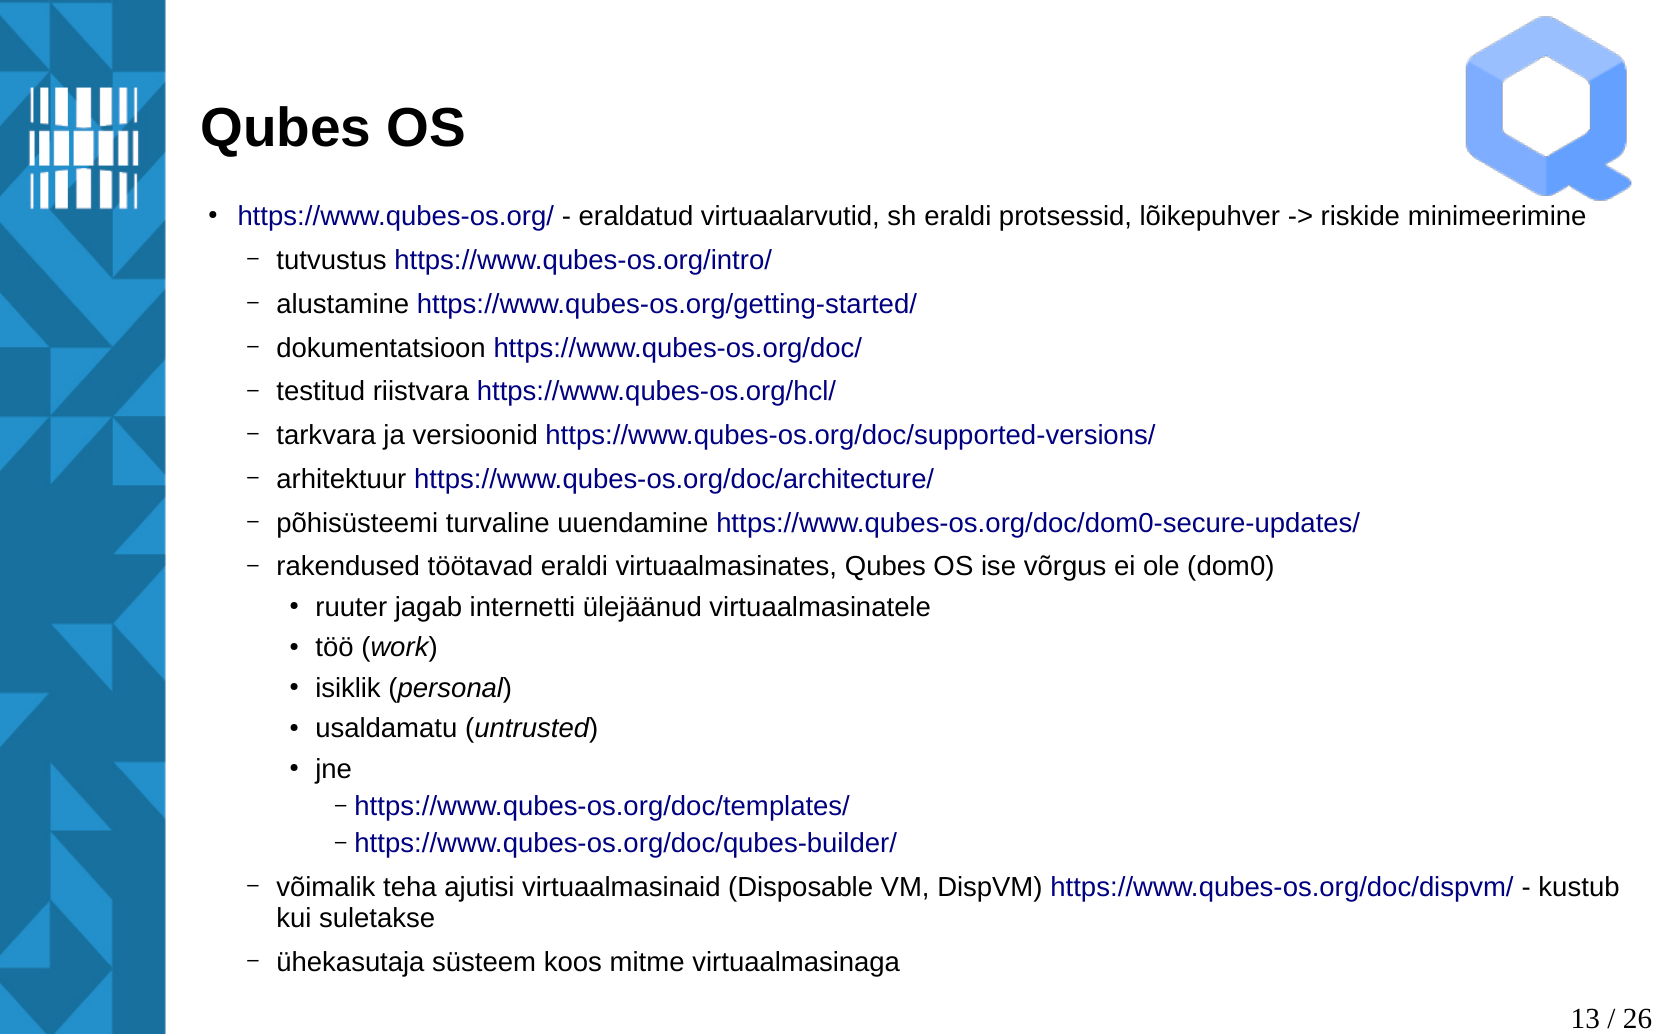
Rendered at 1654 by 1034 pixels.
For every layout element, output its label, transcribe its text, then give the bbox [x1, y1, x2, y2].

picture [1446, 6, 1647, 207]
list https://www.qubes-os.org/ - eraldatud virtuaalarvutid, sh eraldi protsessid, lõikepuhver -> riskide minimeerimine tutvustus https://www.qubes-os.org/intro/ alustamine https://www.qubes-os.org/getting-started/ dokumentatsioon https://www.qubes-os.org/doc/ testitud riistvara https://www.qubes-os.org/hcl/ tarkvara ja versioonid https://www.qubes-os.org/doc/supported-versions/ arhitektuur https://www.qubes-os.org/doc/architecture/ põhisüsteemi turvaline uuendamine https://www.qubes-os.org/doc/dom0-secure-updates/ rakendused töötavad eraldi virtuaalmasinates, Qubes OS ise võrgus ei ole (dom0) ruuter jagab internetti ülejäänud virtuaalmasinatele töö (work) isiklik (personal) usaldamatu (untrusted) jne https://www.qubes-os.org/doc/templates/ https://www.qubes-os.org/doc/qubes-builder/ võimalik teha ajutisi virtuaalmasinaid (Disposable VM, DispVM) https://www.qubes-os.org/doc/dispvm/ - kustub kui suletakse ühekasutaja süsteem koos mitme virtuaalmasinaga [198, 200, 1625, 1004]
title Qubes OS [200, 41, 1446, 200]
